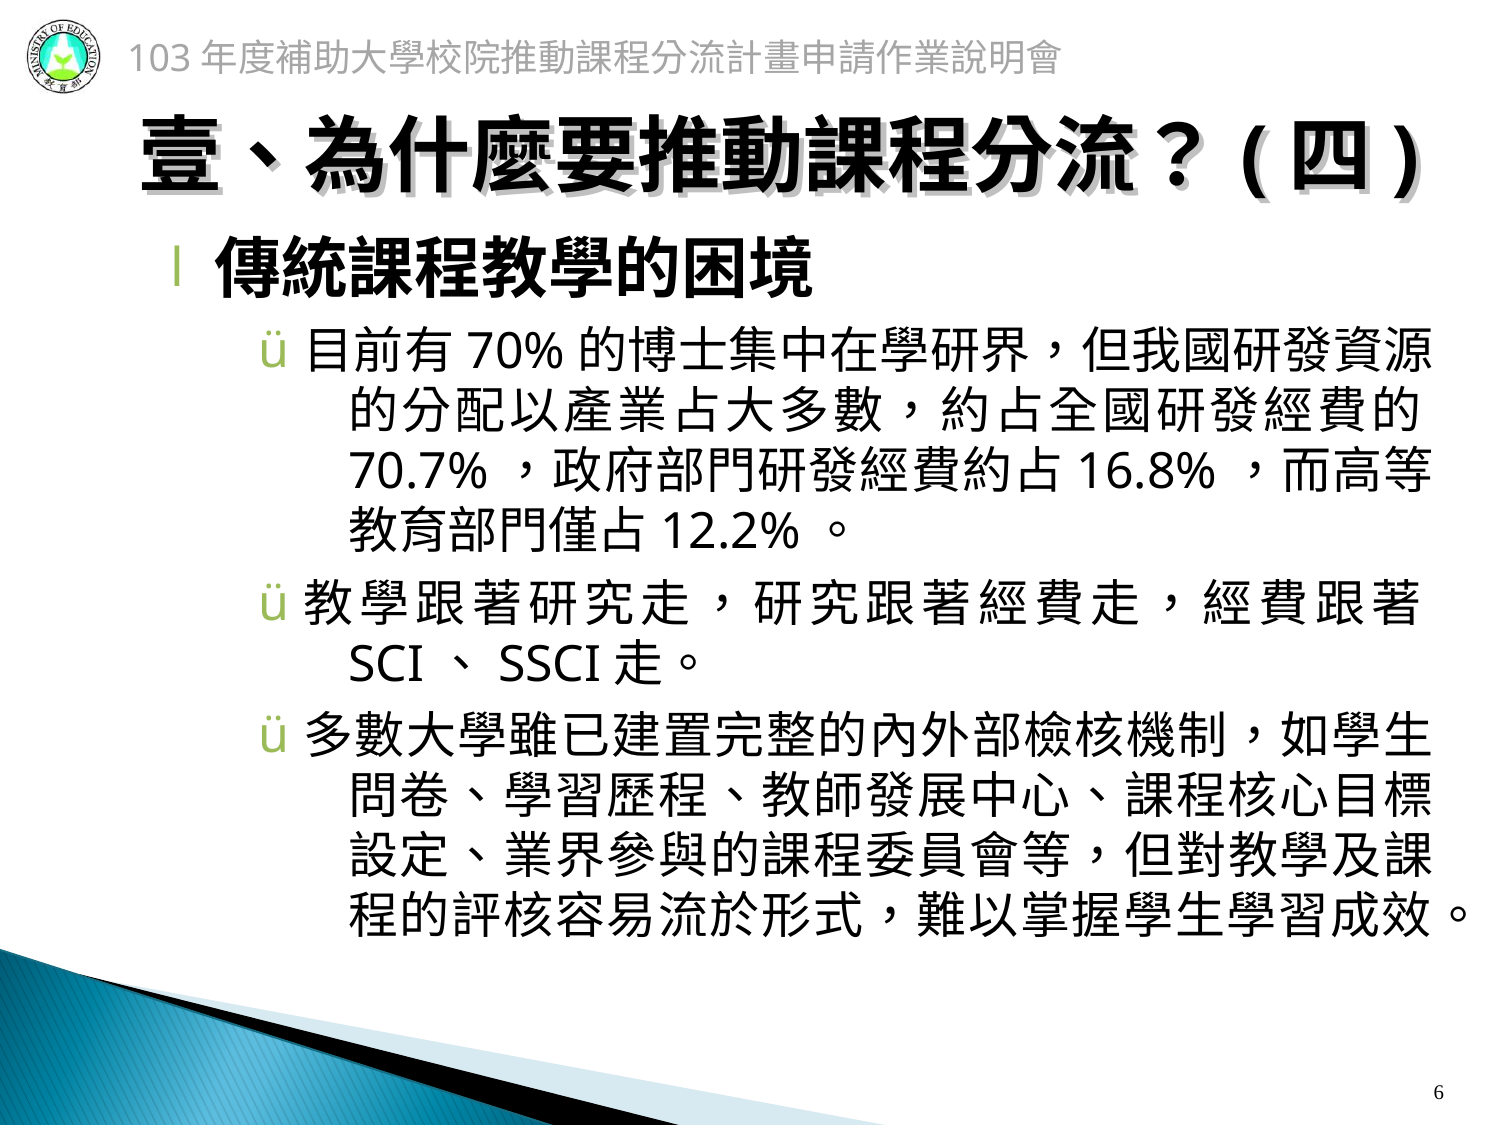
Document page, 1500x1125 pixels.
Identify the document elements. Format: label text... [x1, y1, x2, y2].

text_box 壹、為什麼要推動課程分流？(四) [112, 95, 1447, 211]
text_box 103年度補助大學校院推動課程分流計畫申請作業說明會 [112, 26, 1436, 88]
text_box 6 [1418, 1051, 1479, 1112]
text_box 傳統課程教學的困境 目前有70%的博士集中在學研界，但我國研發資源的分配以產業占大多數，約占全國研發經費的70.7%，政府部門研發經費約占16.8%，而高等教育部門僅占12.2%。 教學跟著研究走，研究跟著經費走，經費跟著SCI、SSCI走。 多數大學雖已建置完整的內外部檢核機制，如學生問卷、學習歷程、教師發展中心、課程核心目標設定、業界參與的課程委員會等，但對教學及課程的評核容易流於形式，難以掌握學生學習成效。 [68, 218, 1449, 898]
picture [17, 19, 102, 96]
